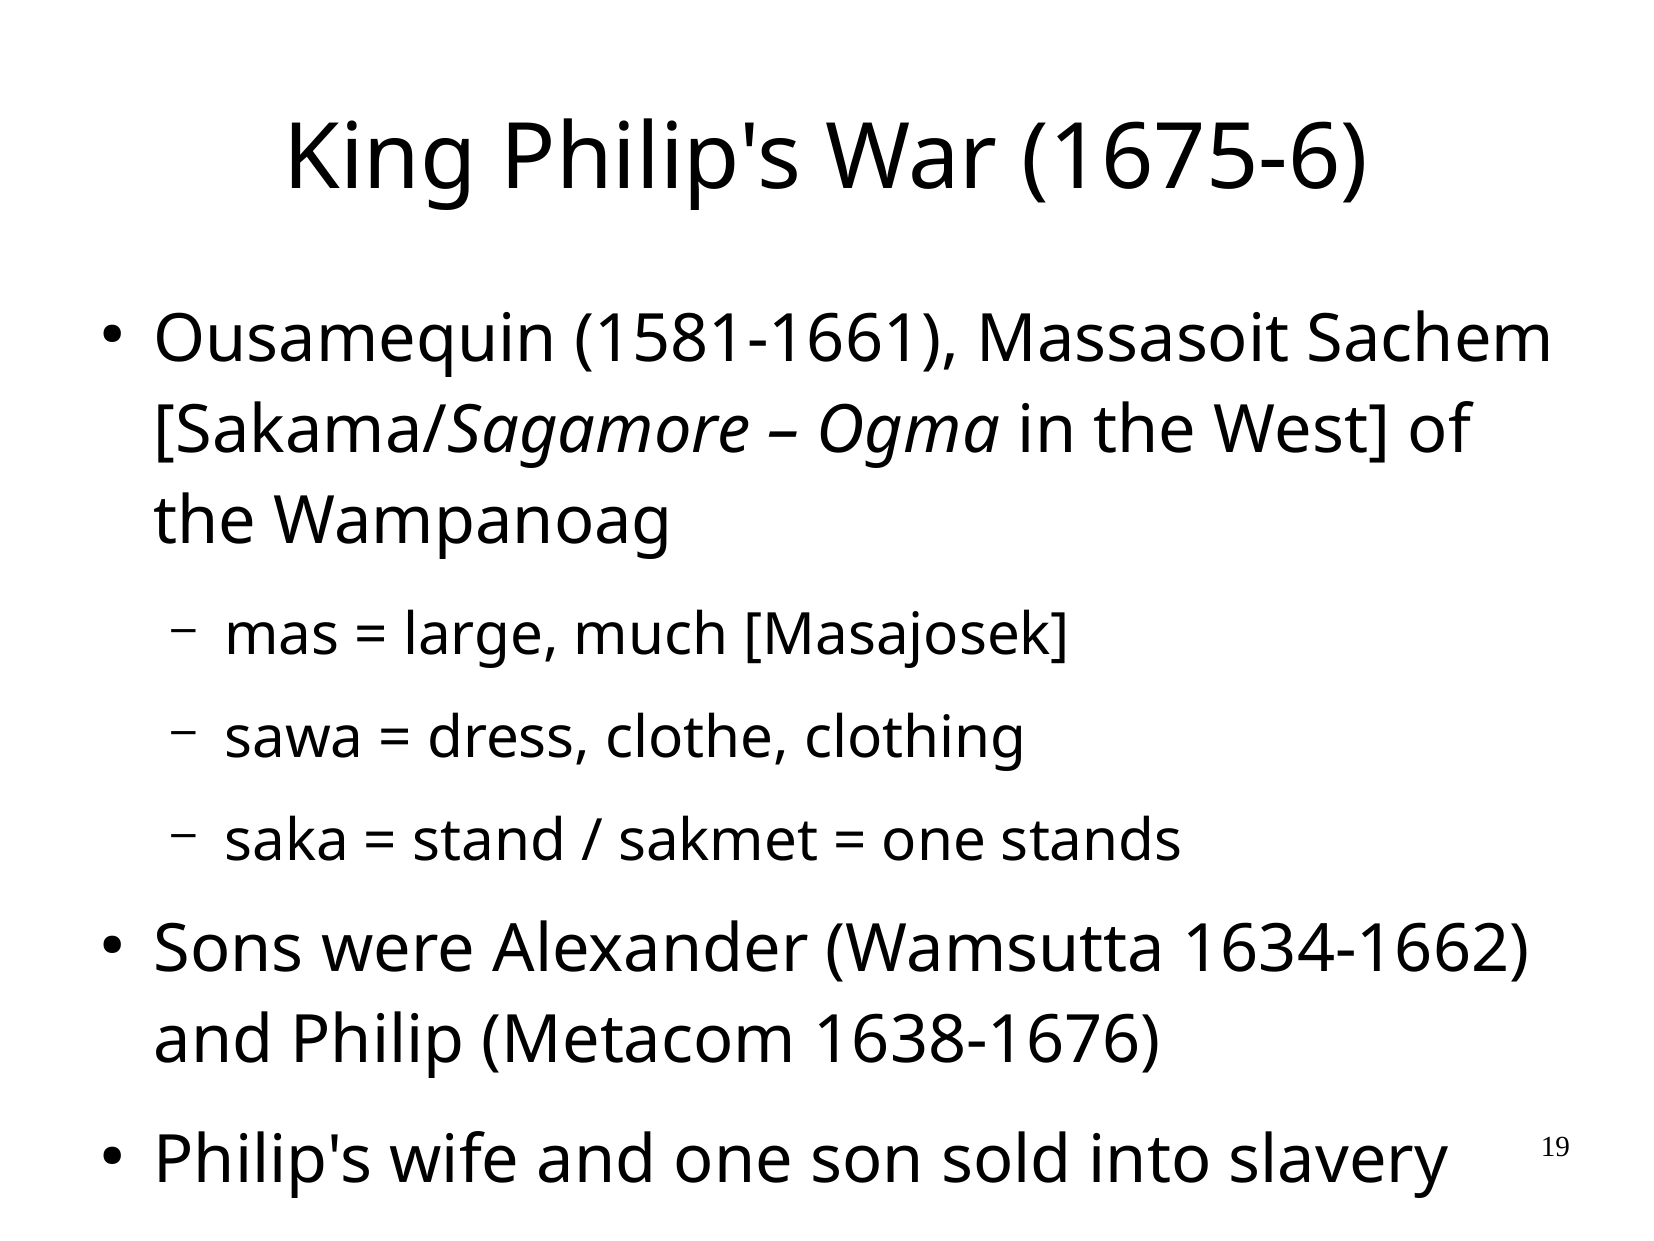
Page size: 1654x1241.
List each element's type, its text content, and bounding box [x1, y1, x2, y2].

list Ousamequin (1581-1661), Massasoit Sachem [Sakama/Sagamore – Ogma in the West] of the Wampanoag mas = large, much [Masajosek] sawa = dress, clothe, clothing saka = stand / sakmet = one stands Sons were Alexander (Wamsutta 1634-1662) and Philip (Metacom 1638-1676) Philip's wife and one son sold into slavery [82, 290, 1571, 1118]
title King Philip's War (1675-6) [82, 49, 1571, 257]
